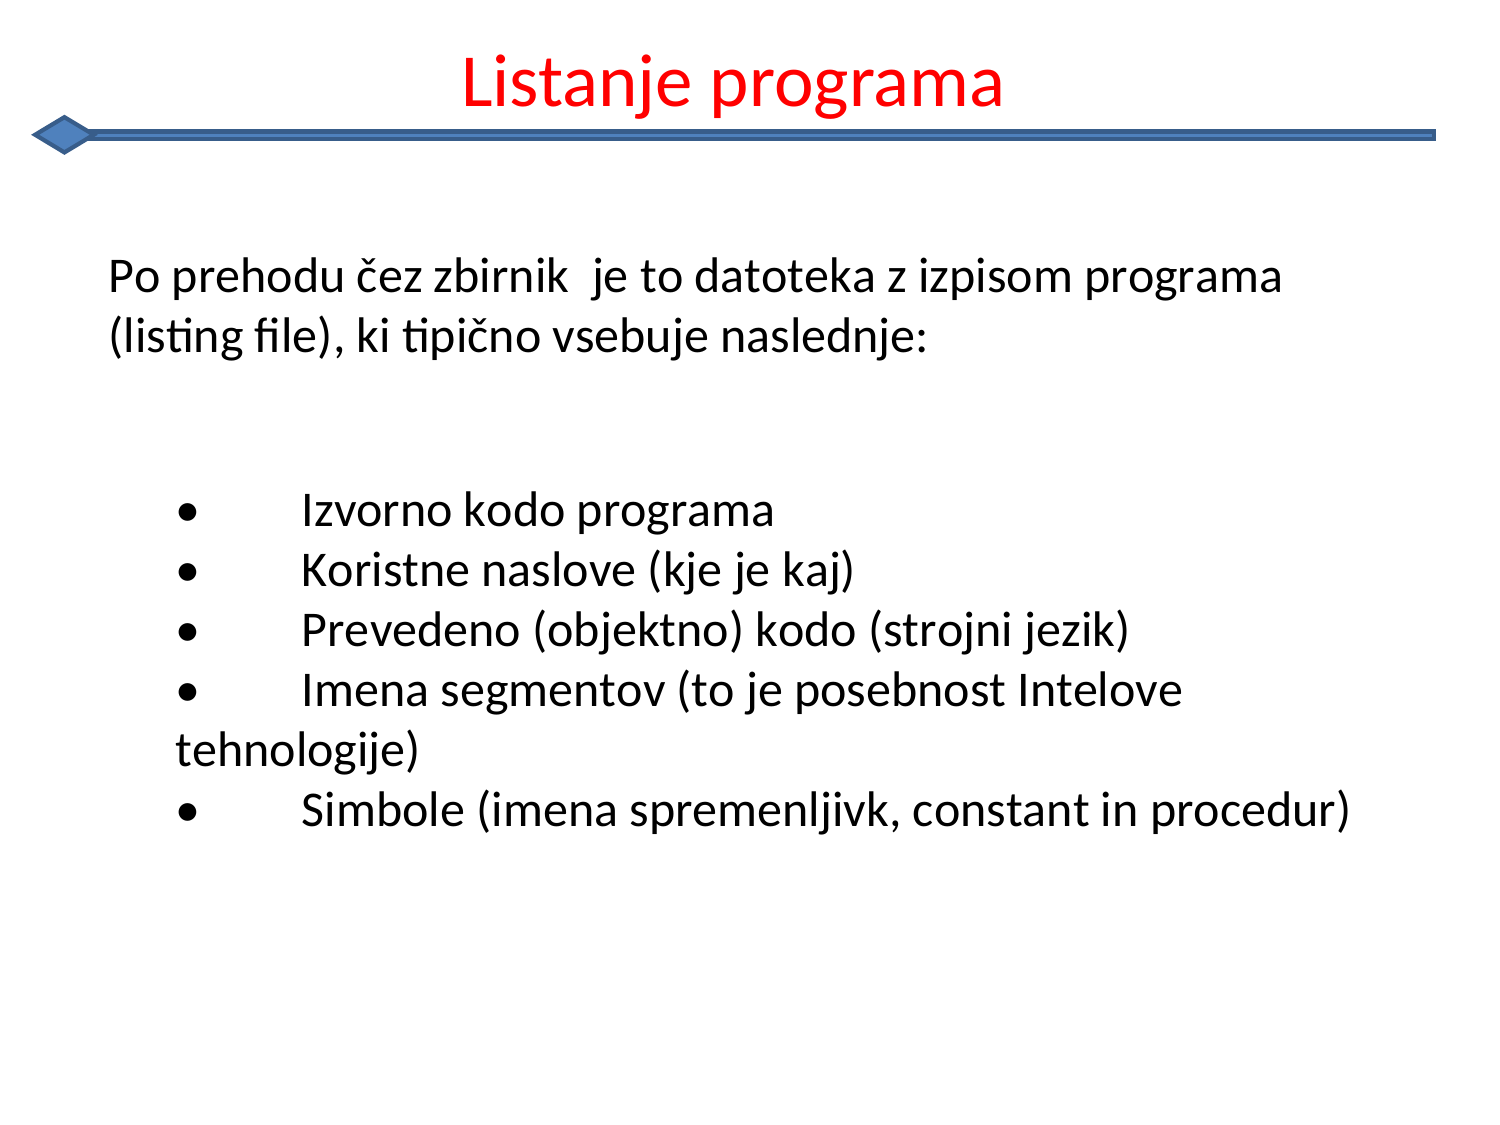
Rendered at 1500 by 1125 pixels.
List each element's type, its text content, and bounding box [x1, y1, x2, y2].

text_box Po prehodu čez zbirnik je to datoteka z izpisom programa (listing file), ki tipično vsebuje naslednje: [93, 234, 1372, 370]
text_box • Izvorno kodo programa • Koristne naslove (kje je kaj) • Prevedeno (objektno) kodo (strojni jezik) • Imena segmentov (to je posebnost Intelove tehnologije) • Simbole (imena spremenljivk, constant in procedur) [117, 468, 1383, 845]
title Listanje programa [58, 0, 1409, 153]
